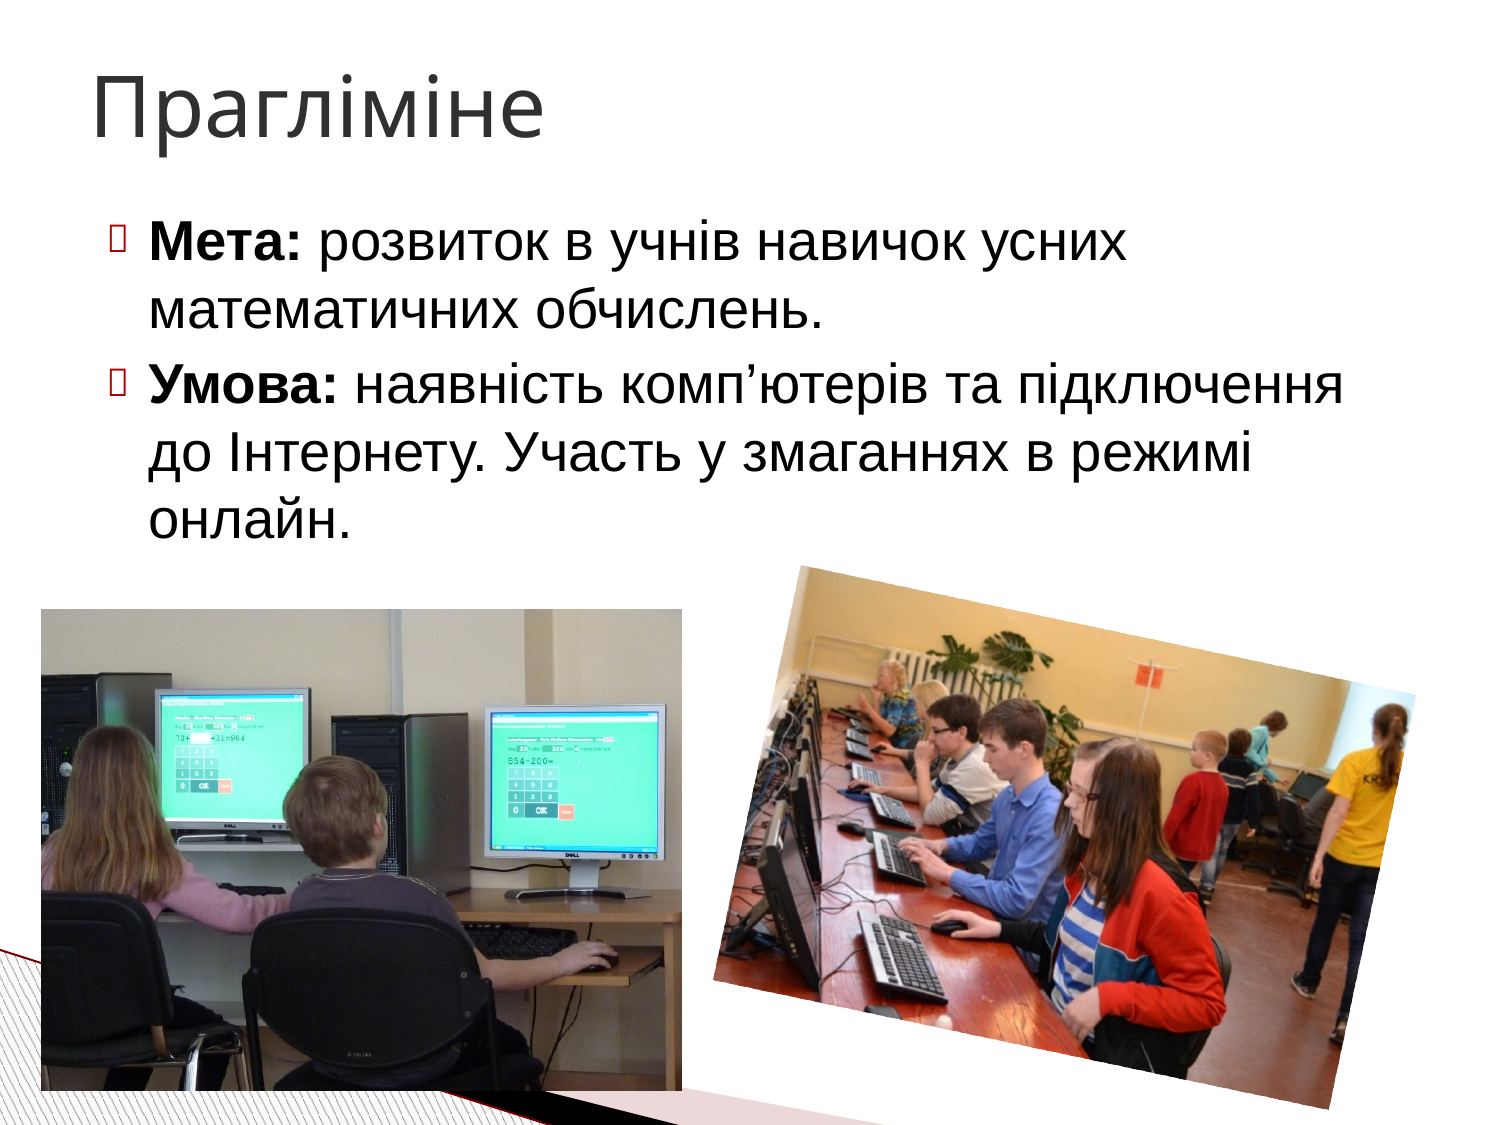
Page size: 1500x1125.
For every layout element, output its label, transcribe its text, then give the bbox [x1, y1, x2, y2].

picture [0, 609, 682, 1125]
title Прагліміне [75, 45, 786, 233]
picture [712, 588, 1416, 1110]
list Мета: розвиток в учнів навичок усних математичних обчислень. Умова: наявність комп’ютерів та підключення до Інтернету. Участь у змаганнях в режимі онлайн. [73, 196, 1424, 588]
